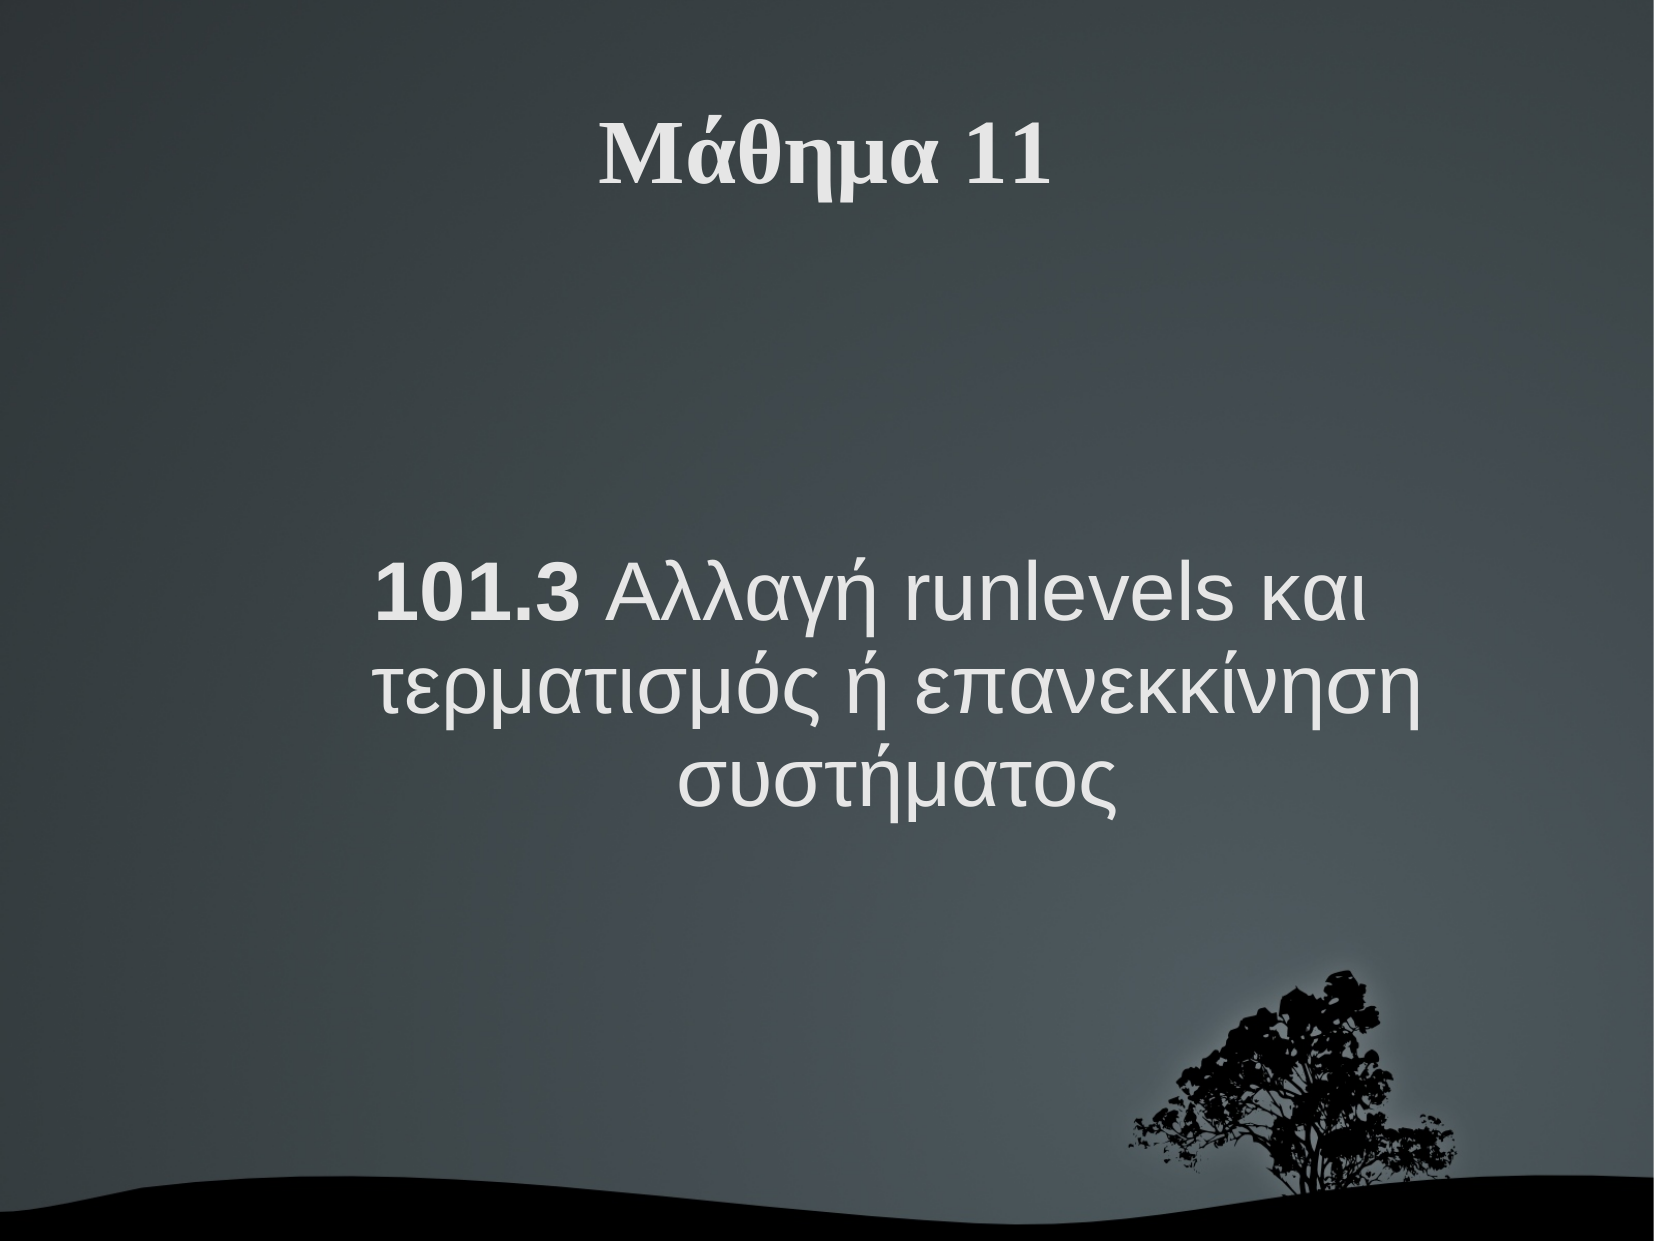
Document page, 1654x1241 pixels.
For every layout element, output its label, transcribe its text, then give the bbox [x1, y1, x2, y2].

title Μάθημα 11 [82, 49, 1571, 257]
picture [0, 0, 1654, 1241]
list 101.3 Αλλαγή runlevels και τερματισμός ή επανεκκίνηση συστήματος [82, 290, 1571, 1109]
